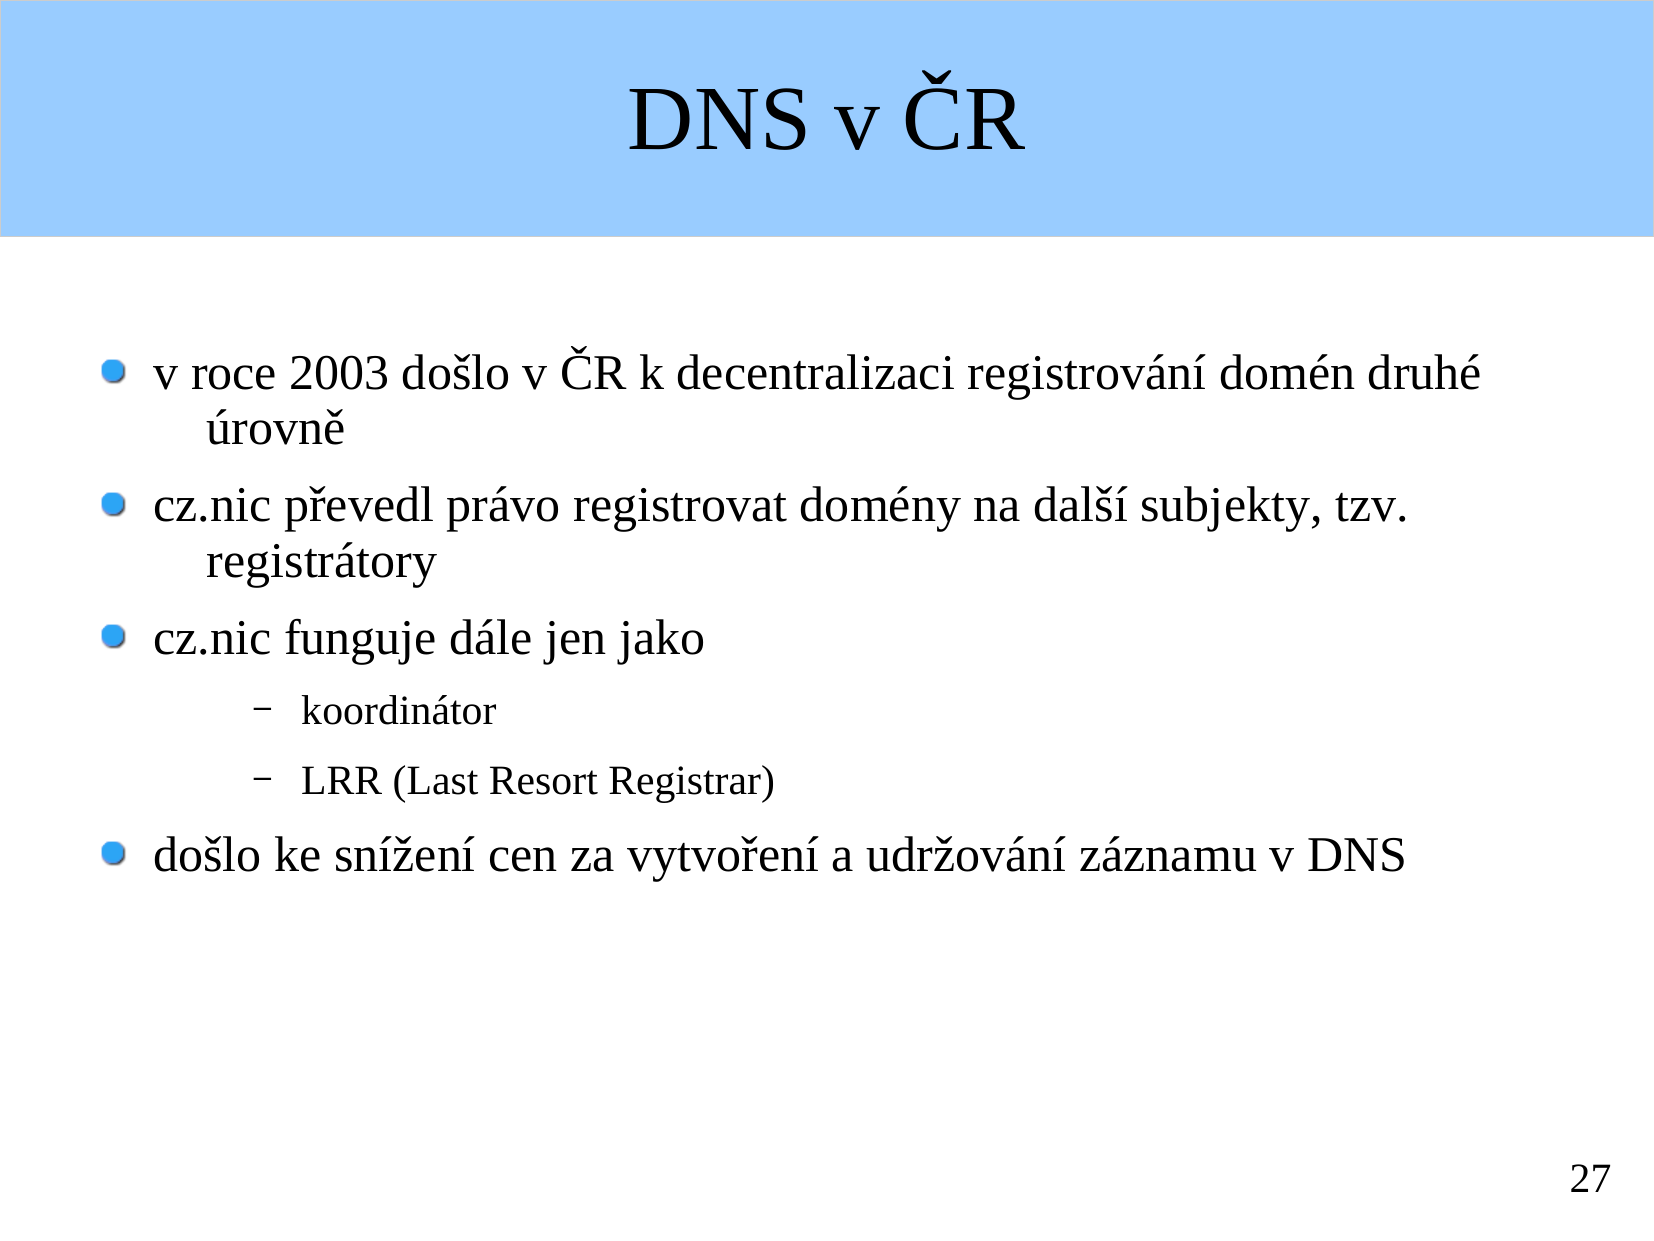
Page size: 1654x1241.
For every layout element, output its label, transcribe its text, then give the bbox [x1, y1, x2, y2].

title DNS v ČR [0, 0, 1654, 237]
list v roce 2003 došlo v ČR k decentralizaci registrování domén druhé úrovně cz.nic převedl právo registrovat domény na další subjekty, tzv. registrátory cz.nic funguje dále jen jako koordinátor LRR (Last Resort Registrar) došlo ke snížení cen za vytvoření a udržování záznamu v DNS [65, 344, 1540, 1226]
